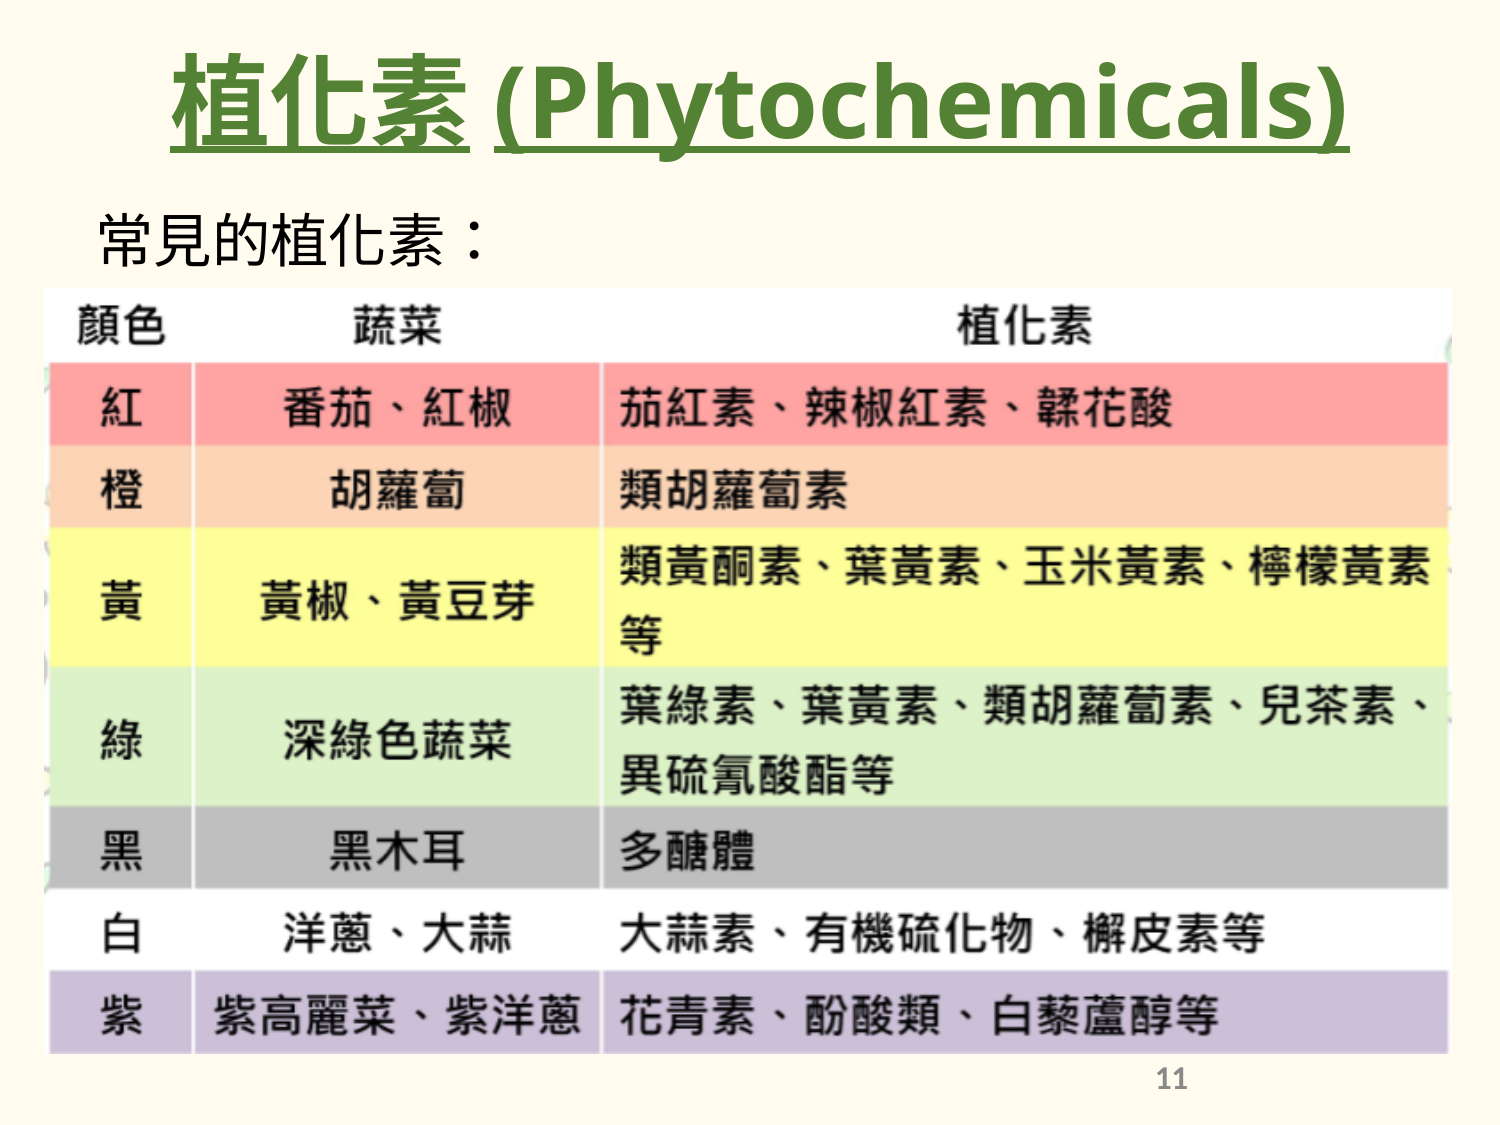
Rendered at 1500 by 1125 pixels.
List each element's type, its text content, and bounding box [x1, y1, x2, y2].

text_box 植化素(Phytochemicals) [69, 30, 1452, 168]
picture [44, 288, 1452, 1054]
text_box 常見的植化素： [80, 196, 1424, 283]
text_box 11 [1139, 1046, 1478, 1107]
